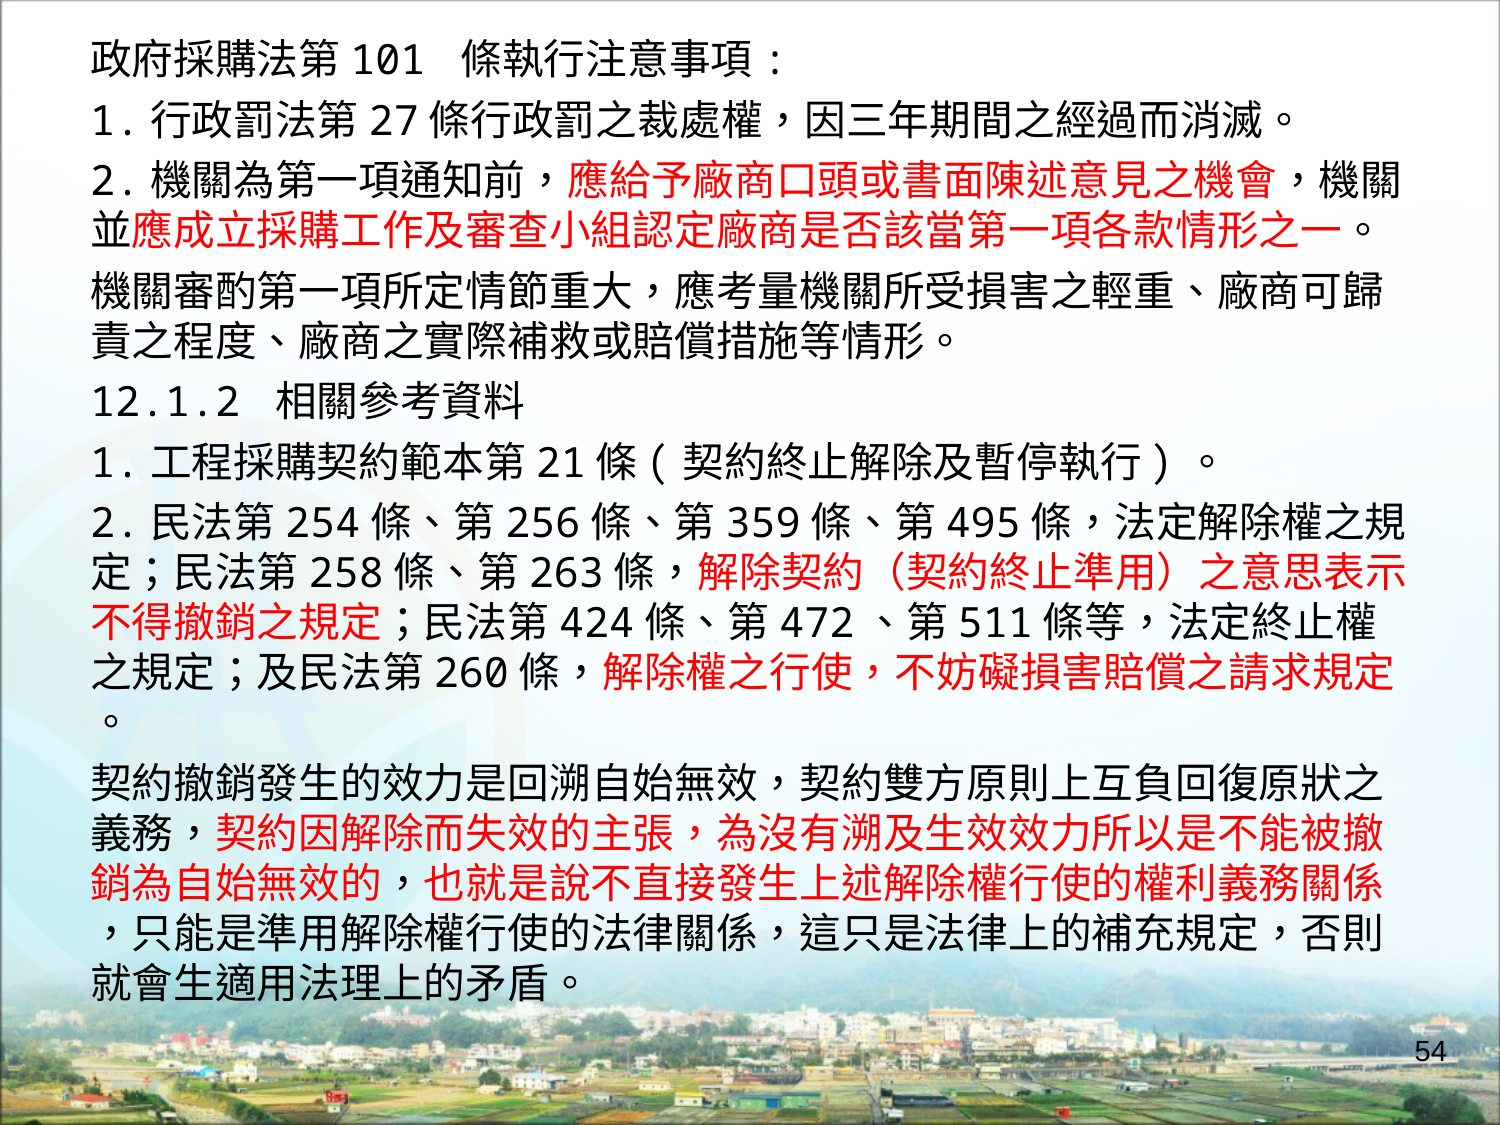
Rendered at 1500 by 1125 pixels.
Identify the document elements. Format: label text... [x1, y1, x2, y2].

list 政府採購法第101 條執行注意事項: 1.行政罰法第27條行政罰之裁處權，因三年期間之經過而消滅。 2.機關為第一項通知前，應給予廠商口頭或書面陳述意見之機會，機關並應成立採購工作及審查小組認定廠商是否該當第一項各款情形之一。 機關審酌第一項所定情節重大，應考量機關所受損害之輕重、廠商可歸責之程度、廠商之實際補救或賠償措施等情形。 12.1.2 相關參考資料 1.工程採購契約範本第21條(契約終止解除及暫停執行)。 2.民法第254條、第256條、第359條、第495條，法定解除權之規定；民法第258條、第263條，解除契約（契約終止準用）之意思表示不得撤銷之規定；民法第424條、第472、第511條等，法定終止權之規定；及民法第260條，解除權之行使，不妨礙損害賠償之請求規定。 契約撤銷發生的效力是回溯自始無效，契約雙方原則上互負回復原狀之義務，契約因解除而失效的主張，為沒有溯及生效效力所以是不能被撤銷為自始無效的，也就是說不直接發生上述解除權行使的權利義務關係，只能是準用解除權行使的法律關係，這只是法律上的補充規定，否則就會生適用法理上的矛盾。 [75, 25, 1426, 1027]
picture [0, 0, 1500, 1125]
text_box <編號> [1111, 1024, 1462, 1103]
